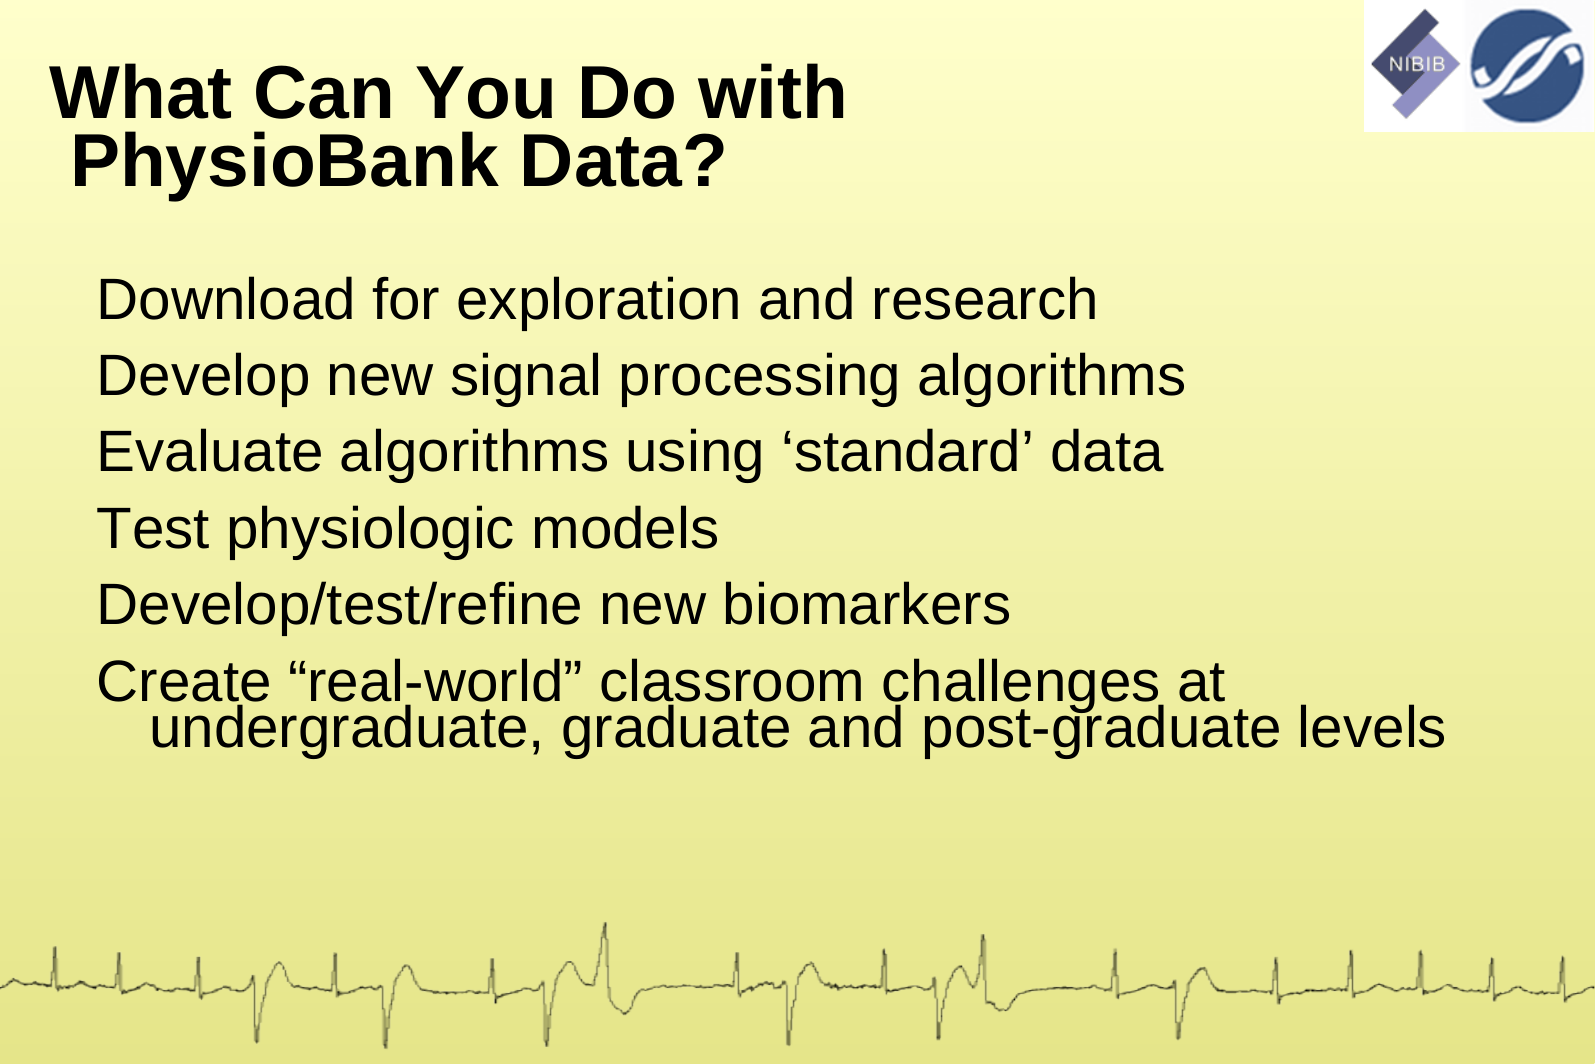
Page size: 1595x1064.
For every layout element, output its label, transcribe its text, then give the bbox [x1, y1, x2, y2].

picture [1364, 0, 1595, 132]
list Download for exploration and research Develop new signal processing algorithms Evaluate algorithms using ‘standard’ data Test physiologic models Develop/test/refine new biomarkers Create “real-world” classroom challenges at undergraduate, graduate and post-graduate levels [79, 281, 1515, 984]
picture [0, 913, 1595, 1064]
title What Can You Do with PhysioBank Data? [49, 43, 1563, 221]
